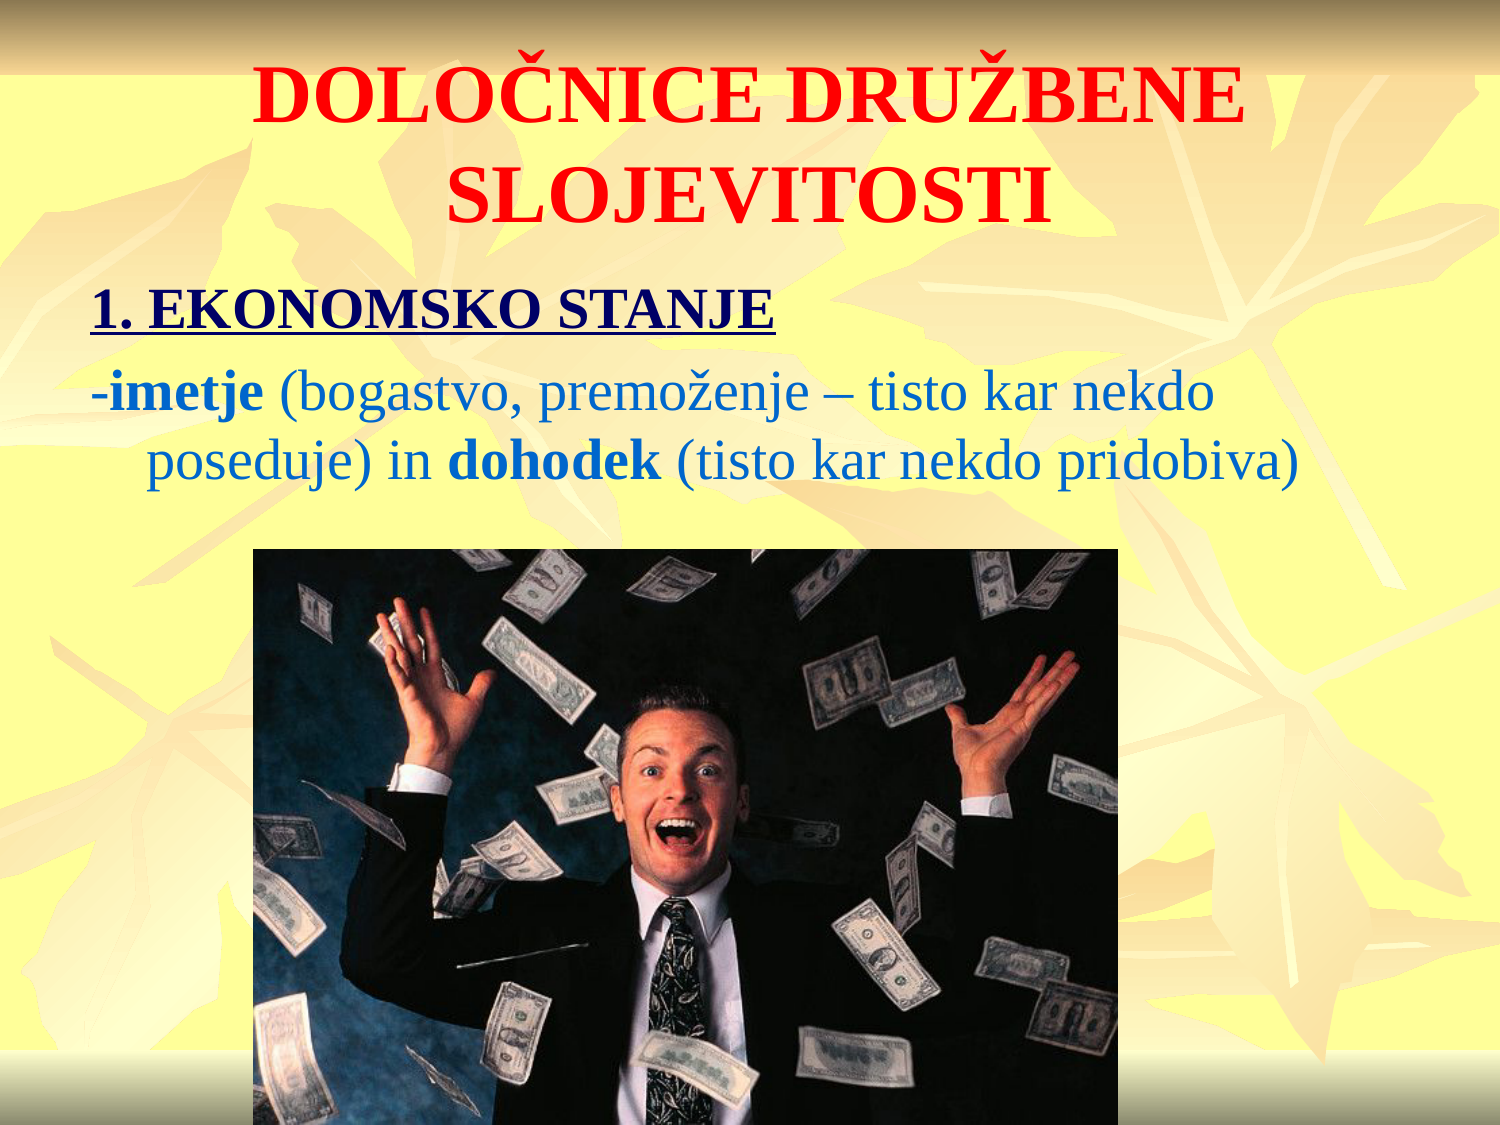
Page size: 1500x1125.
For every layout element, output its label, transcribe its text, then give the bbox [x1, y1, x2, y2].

title DOLOČNICE DRUŽBENE SLOJEVITOSTI [75, 45, 1425, 234]
picture [253, 549, 1118, 1125]
list 1. EKONOMSKO STANJE -imetje (bogastvo, premoženje – tisto kar nekdo poseduje) in dohodek (tisto kar nekdo pridobiva) [75, 262, 1400, 1006]
